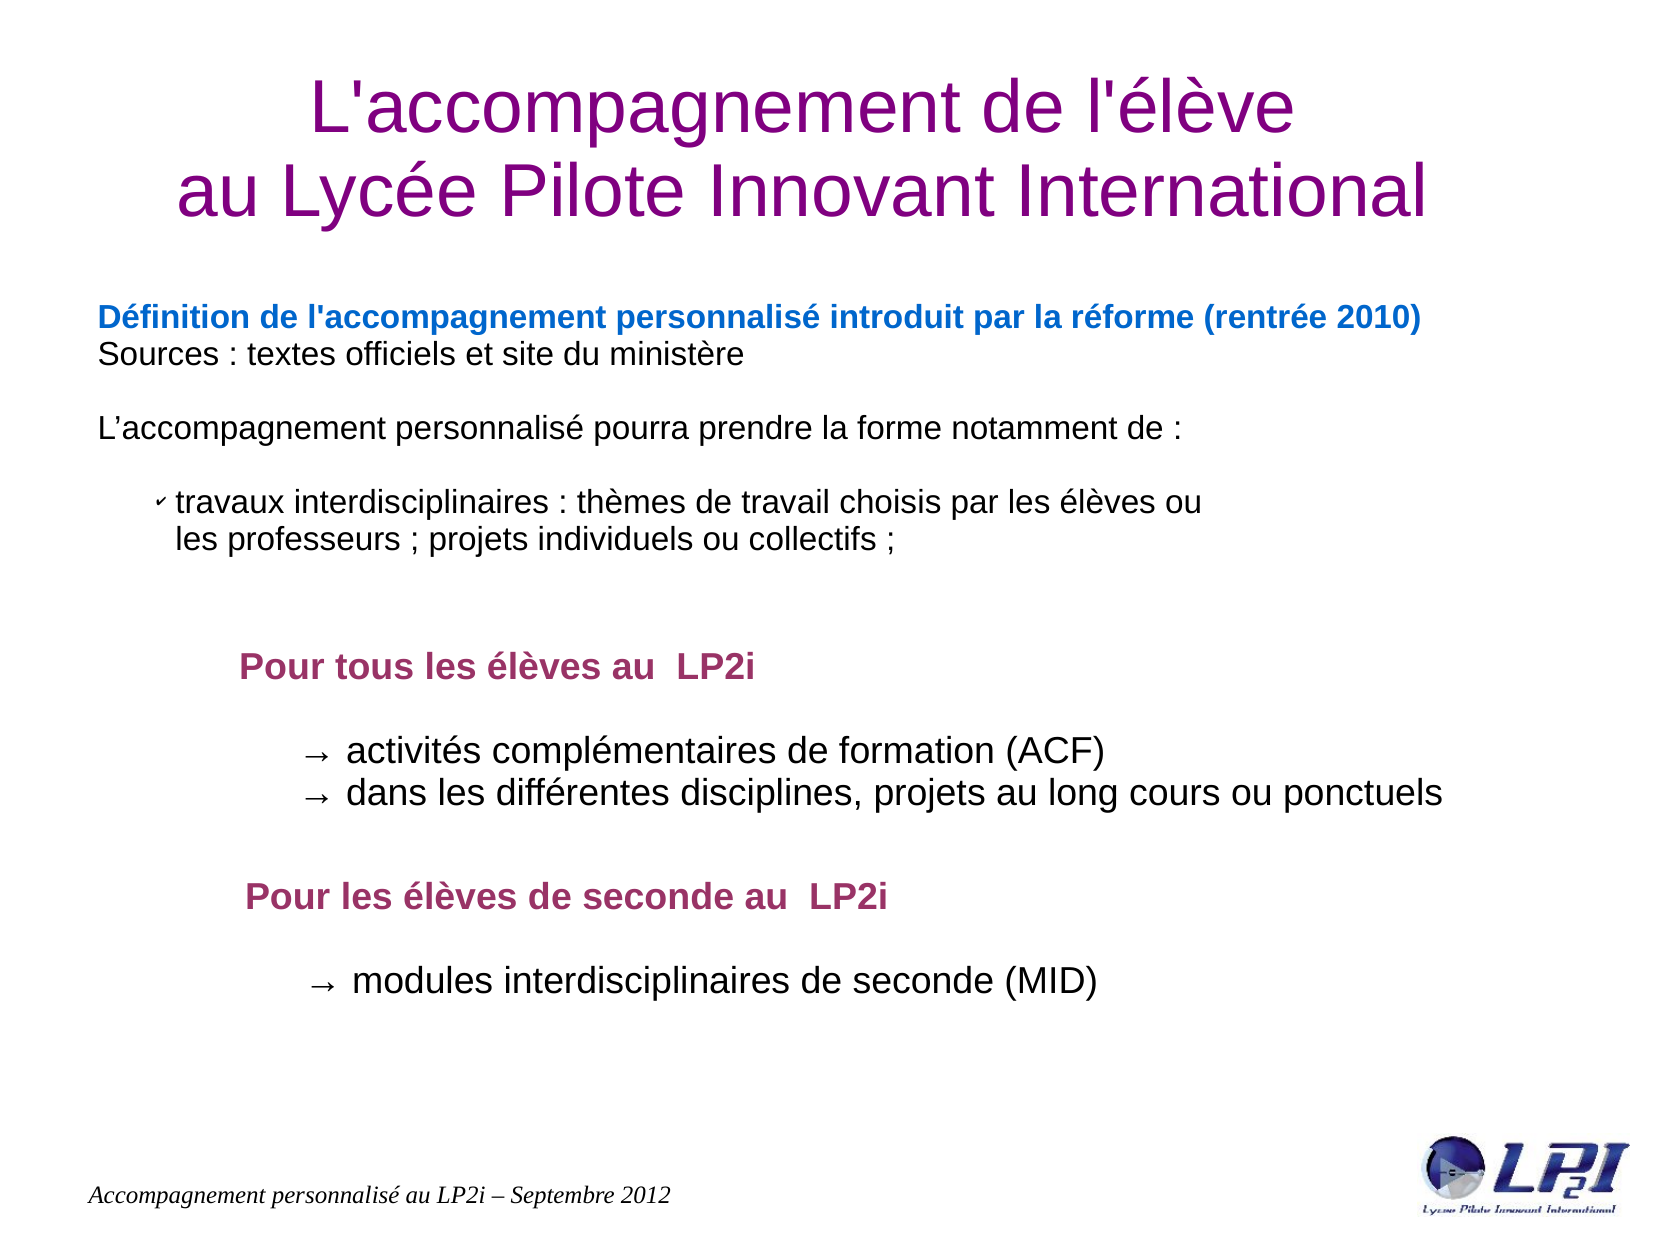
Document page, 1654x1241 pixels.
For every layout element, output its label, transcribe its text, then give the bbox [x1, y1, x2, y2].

text_box Définition de l'accompagnement personnalisé introduit par la réforme (rentrée 2010) Sources : textes officiels et site du ministère L’accompagnement personnalisé pourra prendre la forme notamment de : travaux interdisciplinaires : thèmes de travail choisis par les élèves ou les professeurs ; projets individuels ou collectifs ; [82, 290, 1625, 615]
picture [1417, 1133, 1630, 1217]
text_box Pour tous les élèves au LP2i → activités complémentaires de formation (ACF) → dans les différentes disciplines, projets au long cours ou ponctuels [224, 637, 1524, 823]
text_box Pour les élèves de seconde au LP2i → modules interdisciplinaires de seconde (MID) [230, 868, 1182, 1011]
title L'accompagnement de l'élève au Lycée Pilote Innovant International [59, 64, 1548, 233]
